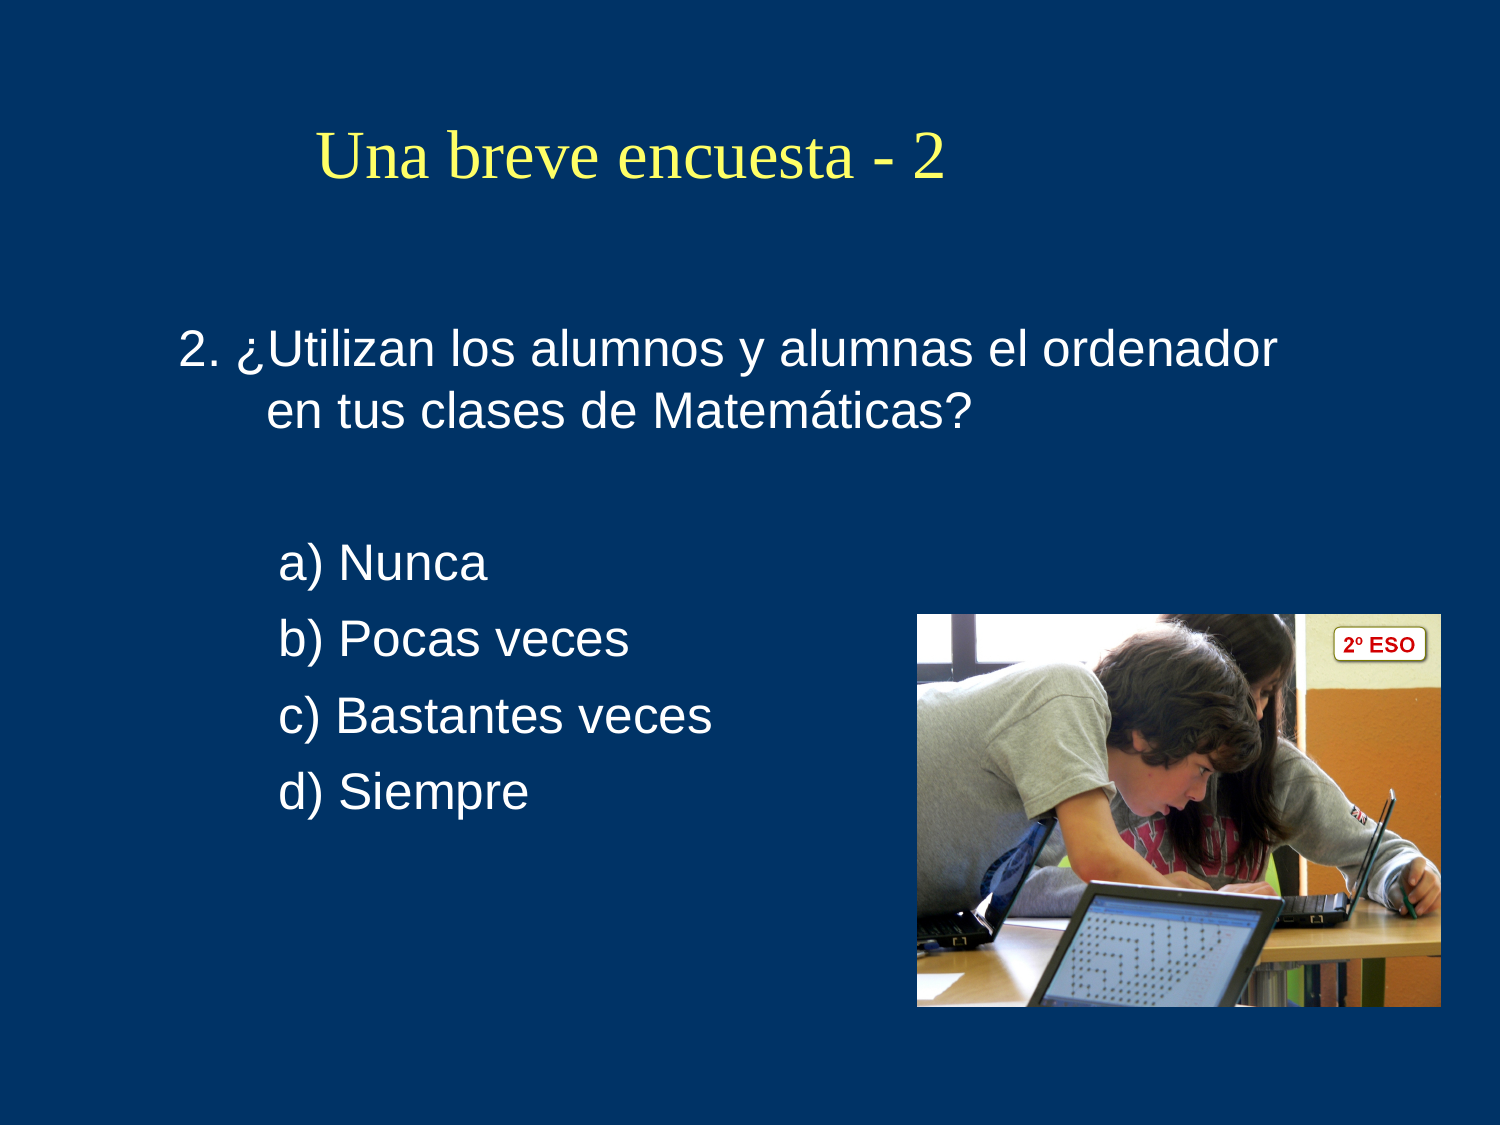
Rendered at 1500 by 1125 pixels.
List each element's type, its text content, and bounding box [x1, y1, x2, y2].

picture [917, 614, 1441, 1007]
list 2. ¿Utilizan los alumnos y alumnas el ordenador en tus clases de Matemáticas? a) Nunca b) Pocas veces c) Bastantes veces d) Siempre [164, 307, 1336, 985]
title Una breve encuesta - 2 [164, 69, 1067, 233]
